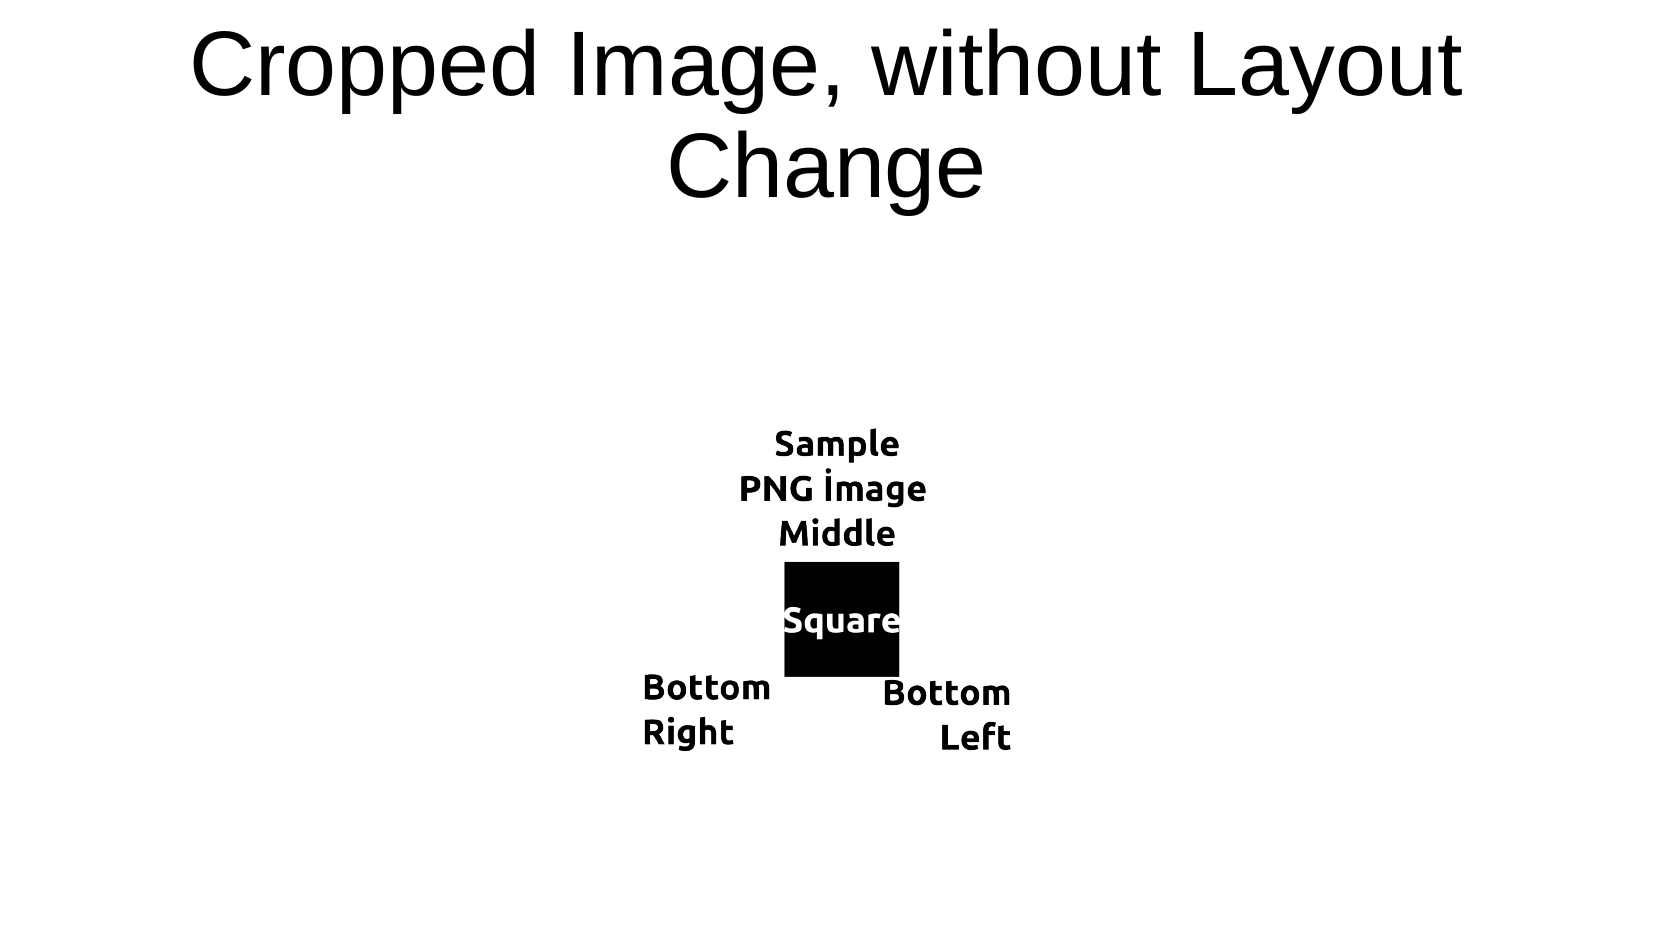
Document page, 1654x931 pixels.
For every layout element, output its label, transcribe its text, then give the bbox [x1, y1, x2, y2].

title Cropped Image, without Layout Change [82, 12, 1571, 218]
picture [636, 413, 1018, 758]
